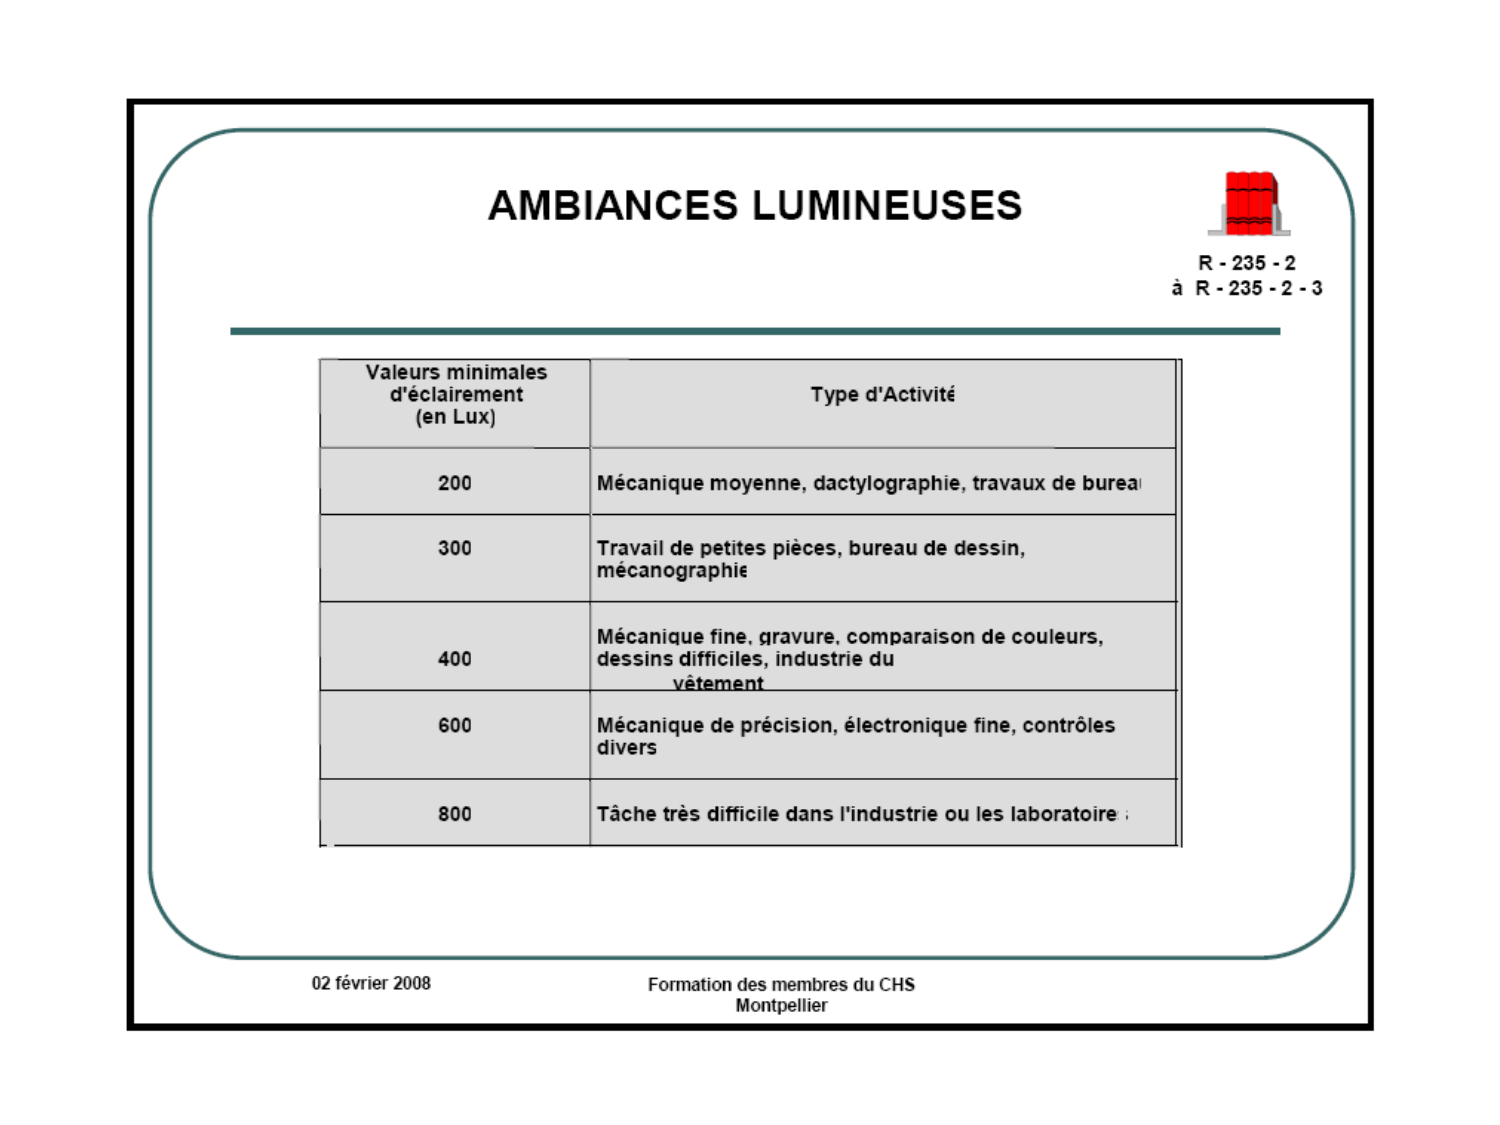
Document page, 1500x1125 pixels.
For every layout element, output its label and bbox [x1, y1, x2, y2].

picture [118, 90, 1382, 1035]
